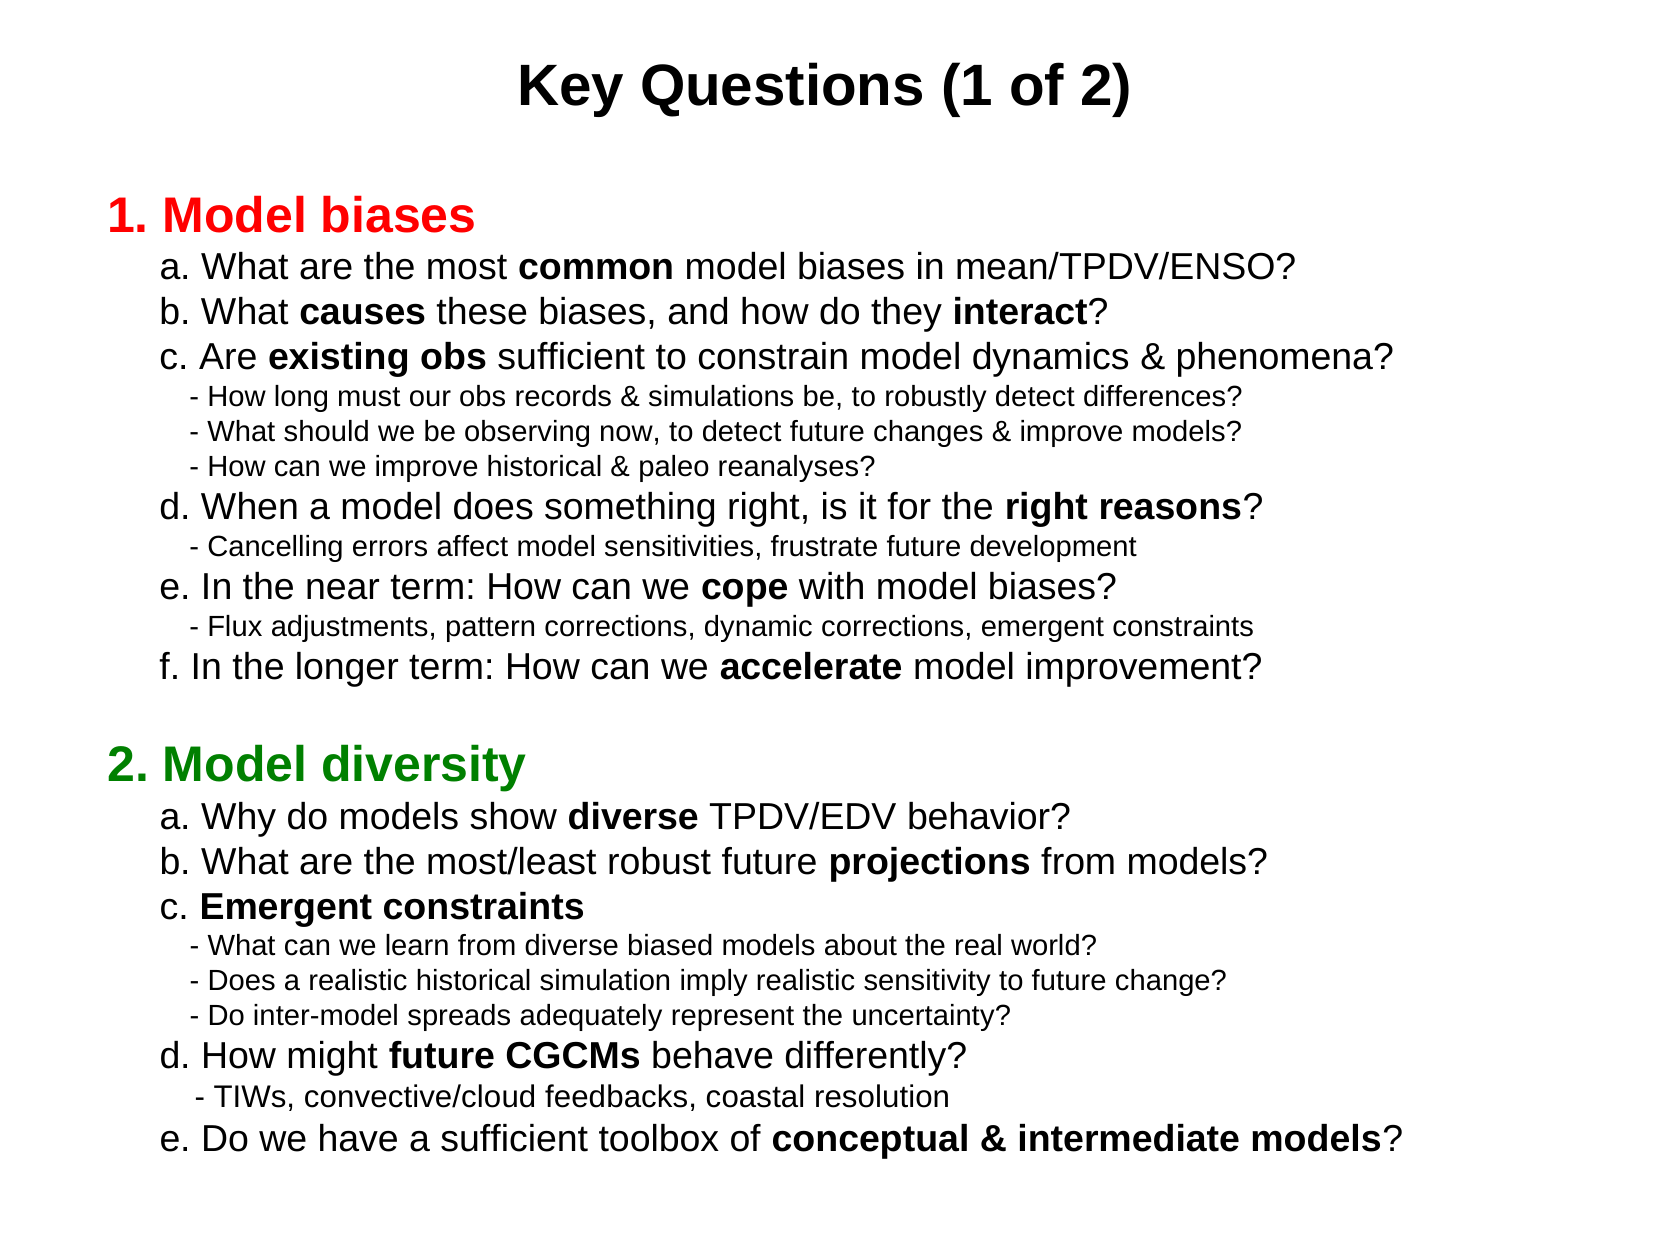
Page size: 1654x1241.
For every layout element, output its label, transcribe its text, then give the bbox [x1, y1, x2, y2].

text_box 1. Model biases a. What are the most common model biases in mean/TPDV/ENSO? b. What causes these biases, and how do they interact? c. Are existing obs sufficient to constrain model dynamics & phenomena? - How long must our obs records & simulations be, to robustly detect differences? - What should we be observing now, to detect future changes & improve models? - How can we improve historical & paleo reanalyses? d. When a model does something right, is it for the right reasons? - Cancelling errors affect model sensitivities, frustrate future development e. In the near term: How can we cope with model biases? - Flux adjustments, pattern corrections, dynamic corrections, emergent constraints f. In the longer term: How can we accelerate model improvement? [107, 178, 1539, 688]
text_box 2. Model diversity a. Why do models show diverse TPDV/EDV behavior? b. What are the most/least robust future projections from models? c. Emergent constraints - What can we learn from diverse biased models about the real world? - Does a realistic historical simulation imply realistic sensitivity to future change? - Do inter-model spreads adequately represent the uncertainty? d. How might future CGCMs behave differently? - TIWs, convective/cloud feedbacks, coastal resolution e. Do we have a sufficient toolbox of conceptual & intermediate models? [107, 728, 1539, 1160]
text_box Key Questions (1 of 2) [37, 52, 1613, 119]
